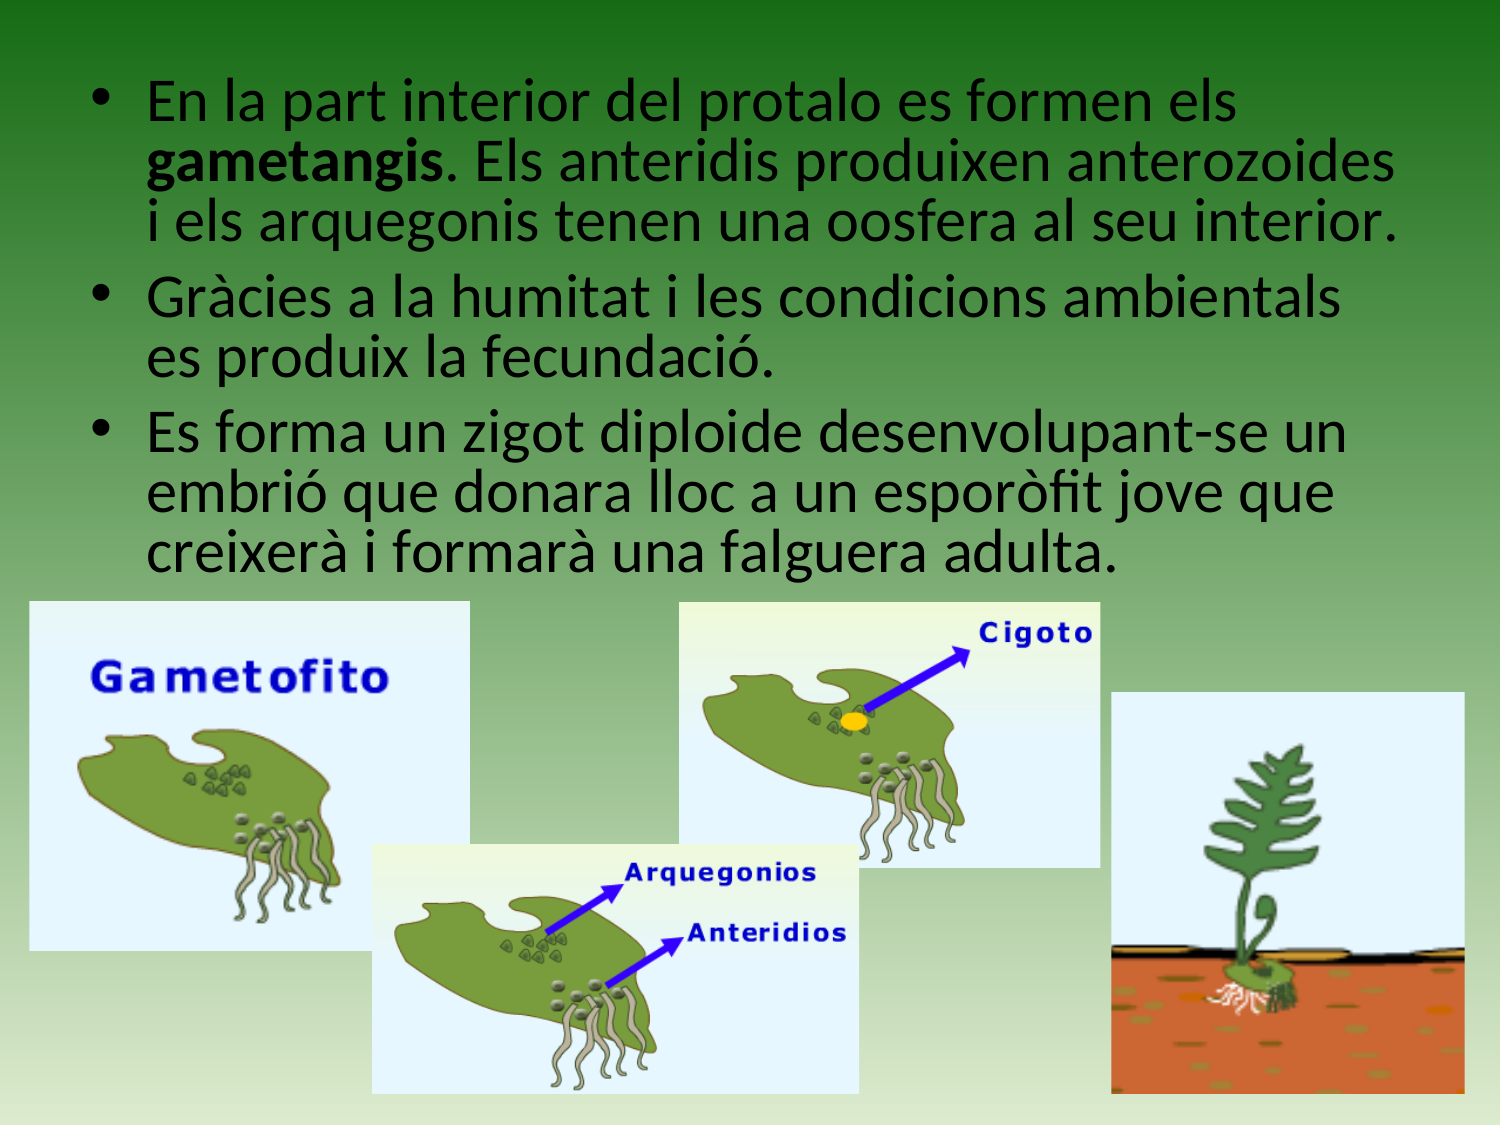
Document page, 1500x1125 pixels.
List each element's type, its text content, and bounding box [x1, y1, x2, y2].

list En la part interior del protalo es formen els gametangis. Els anteridis produixen anterozoides i els arquegonis tenen una oosfera al seu interior. Gràcies a la humitat i les condicions ambientals es produix la fecundació. Es forma un zigot diploide desenvolupant-se un embrió que donara lloc a un esporòfit jove que creixerà i formarà una falguera adulta. [75, 66, 1426, 610]
picture [29, 601, 1101, 1094]
picture [1111, 692, 1465, 1094]
